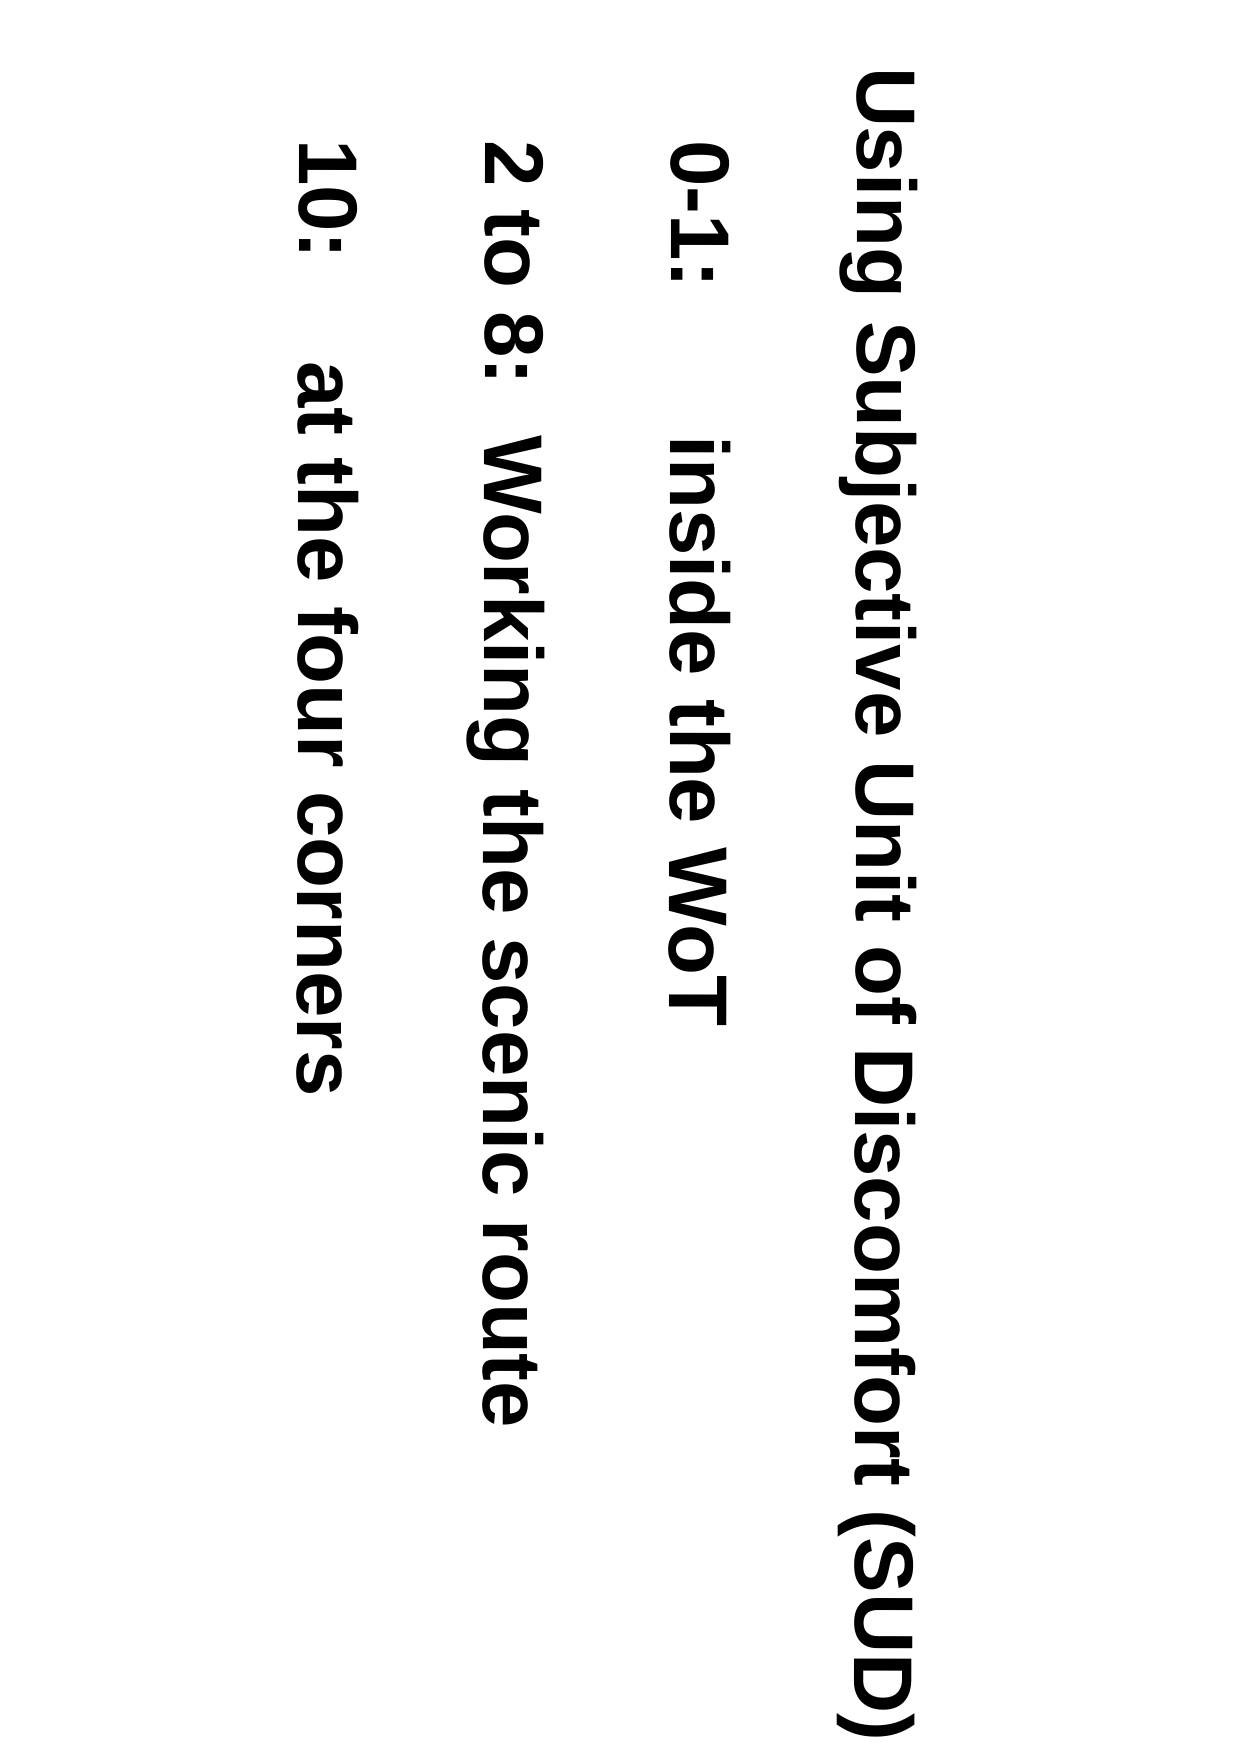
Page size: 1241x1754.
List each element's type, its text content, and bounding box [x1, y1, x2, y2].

text_box Using Subjective Unit of Discomfort (SUD) 0-1: inside the WoT 2 to 8: Working the scenic route 10: at the four corners [76, 50, 1135, 1754]
